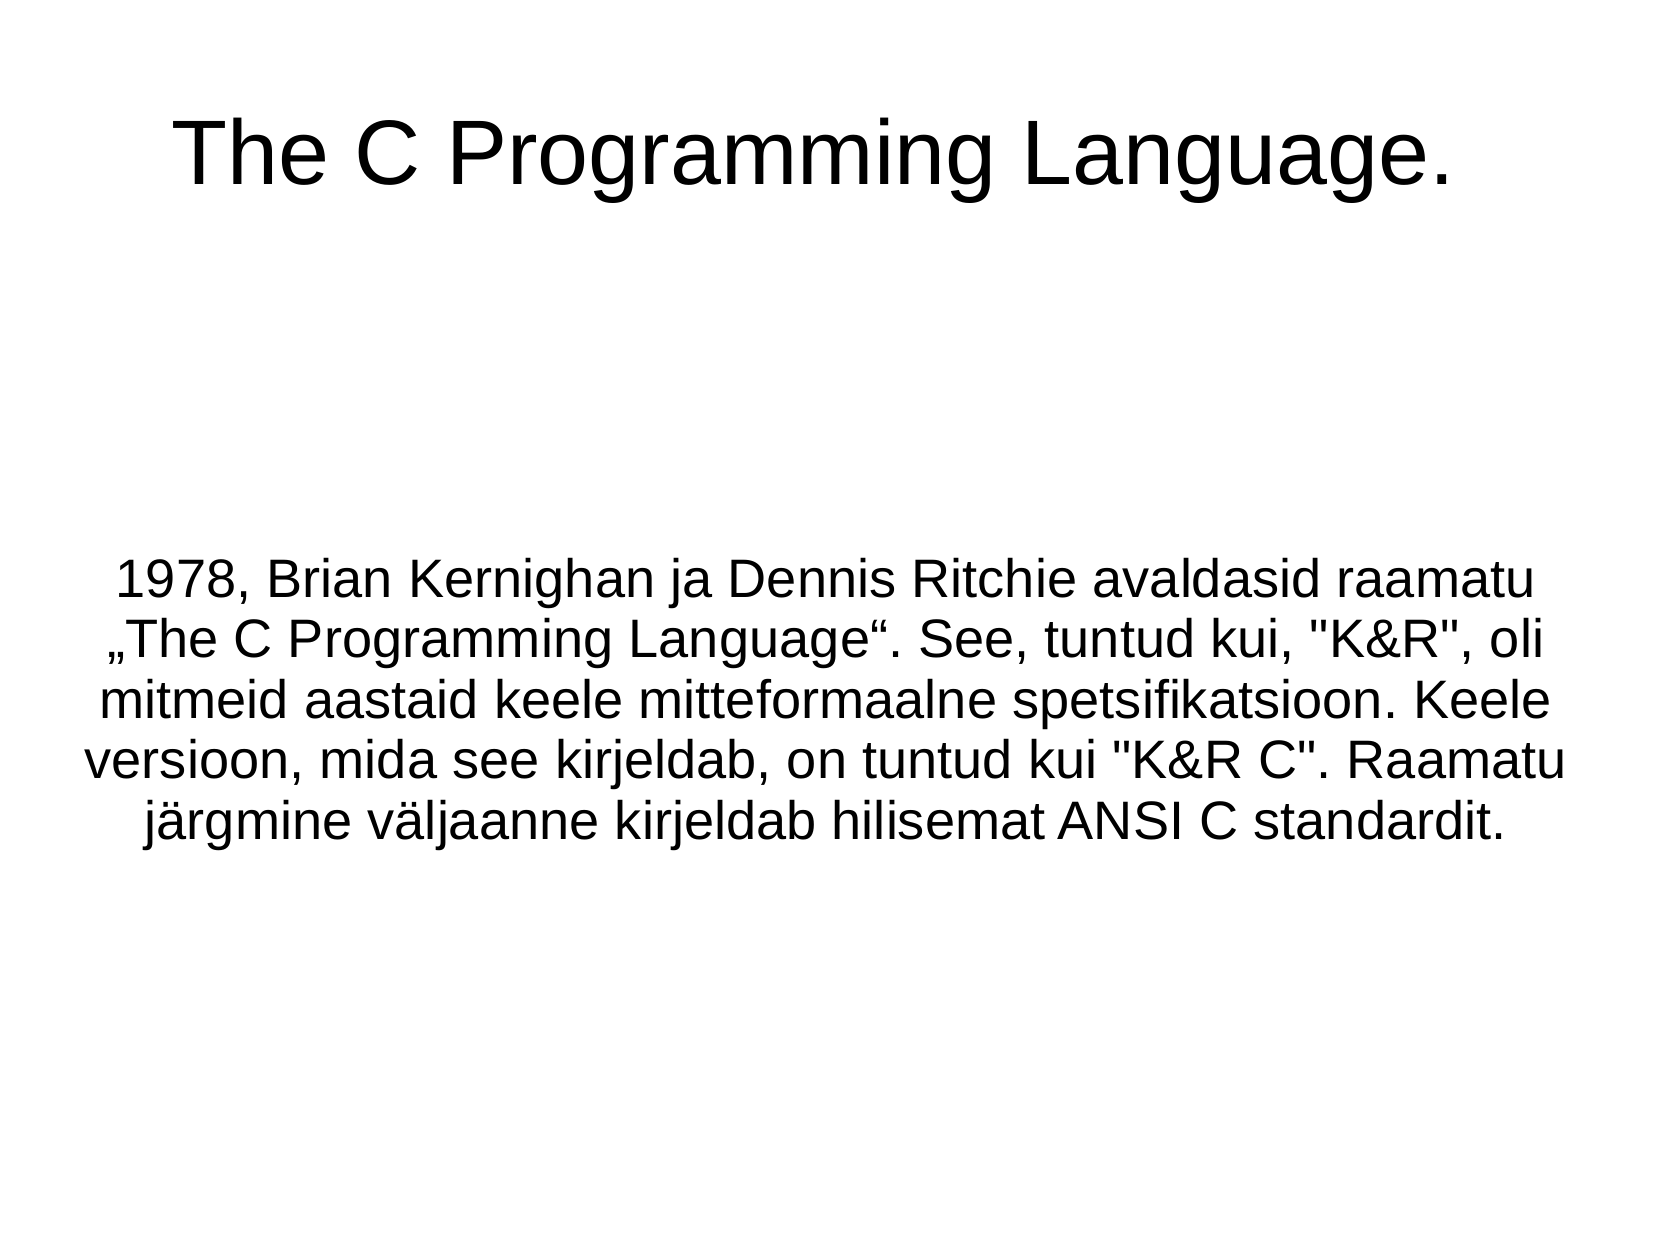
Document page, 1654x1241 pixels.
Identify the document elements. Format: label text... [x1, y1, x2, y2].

subtitle 1978, Brian Kernighan ja Dennis Ritchie avaldasid raamatu „The C Programming Language“. See, tuntud kui, "K&R", oli mitmeid aastaid keele mitteformaalne spetsifikatsioon. Keele versioon, mida see kirjeldab, on tuntud kui "K&R C". Raamatu järgmine väljaanne kirjeldab hilisemat ANSI C standardit. [82, 297, 1571, 1102]
title The C Programming Language. [82, 56, 1571, 250]
